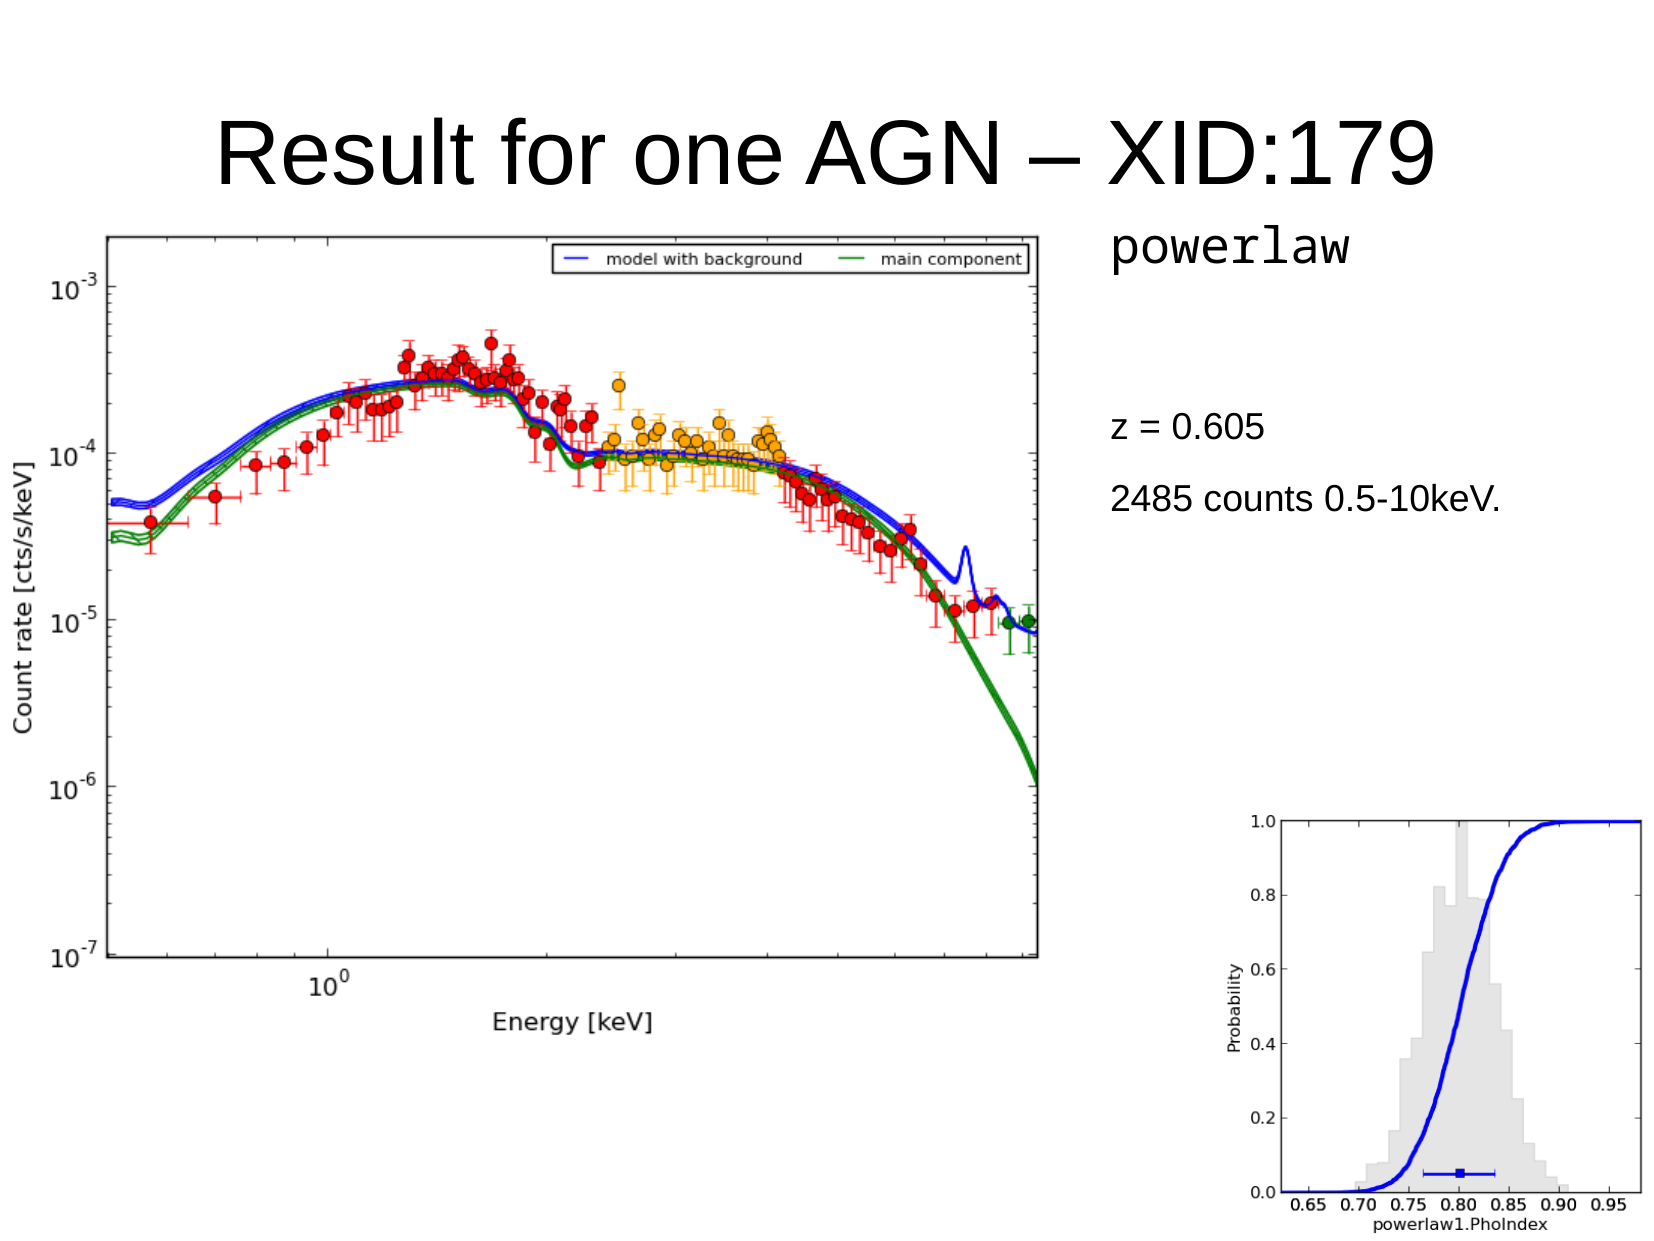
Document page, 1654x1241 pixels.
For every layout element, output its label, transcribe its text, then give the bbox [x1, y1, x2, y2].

title Result for one AGN – XID:179 [82, 49, 1571, 257]
picture [1154, 719, 1654, 1241]
picture [0, 223, 1052, 1051]
list powerlaw z = 0.605 2485 counts 0.5-10keV. [1110, 210, 1654, 691]
